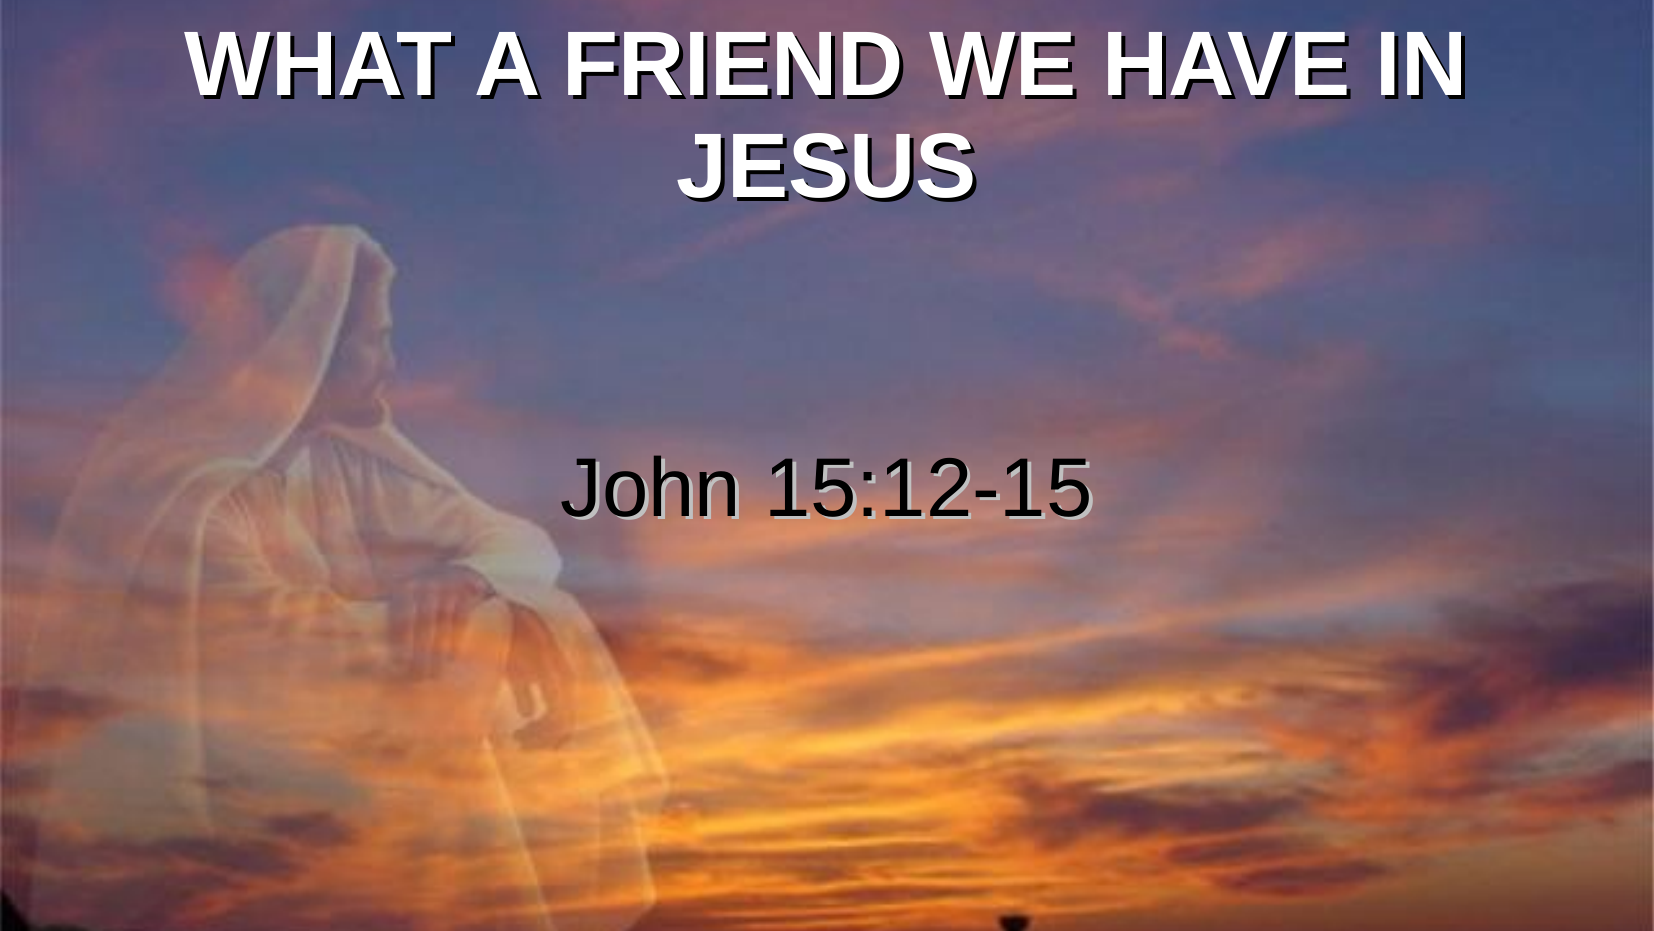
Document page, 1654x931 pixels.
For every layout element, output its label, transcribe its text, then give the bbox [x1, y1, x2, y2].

subtitle John 15:12-15 [82, 217, 1571, 758]
title WHAT A FRIEND WE HAVE IN JESUS [82, 12, 1571, 217]
picture [0, 0, 1654, 931]
